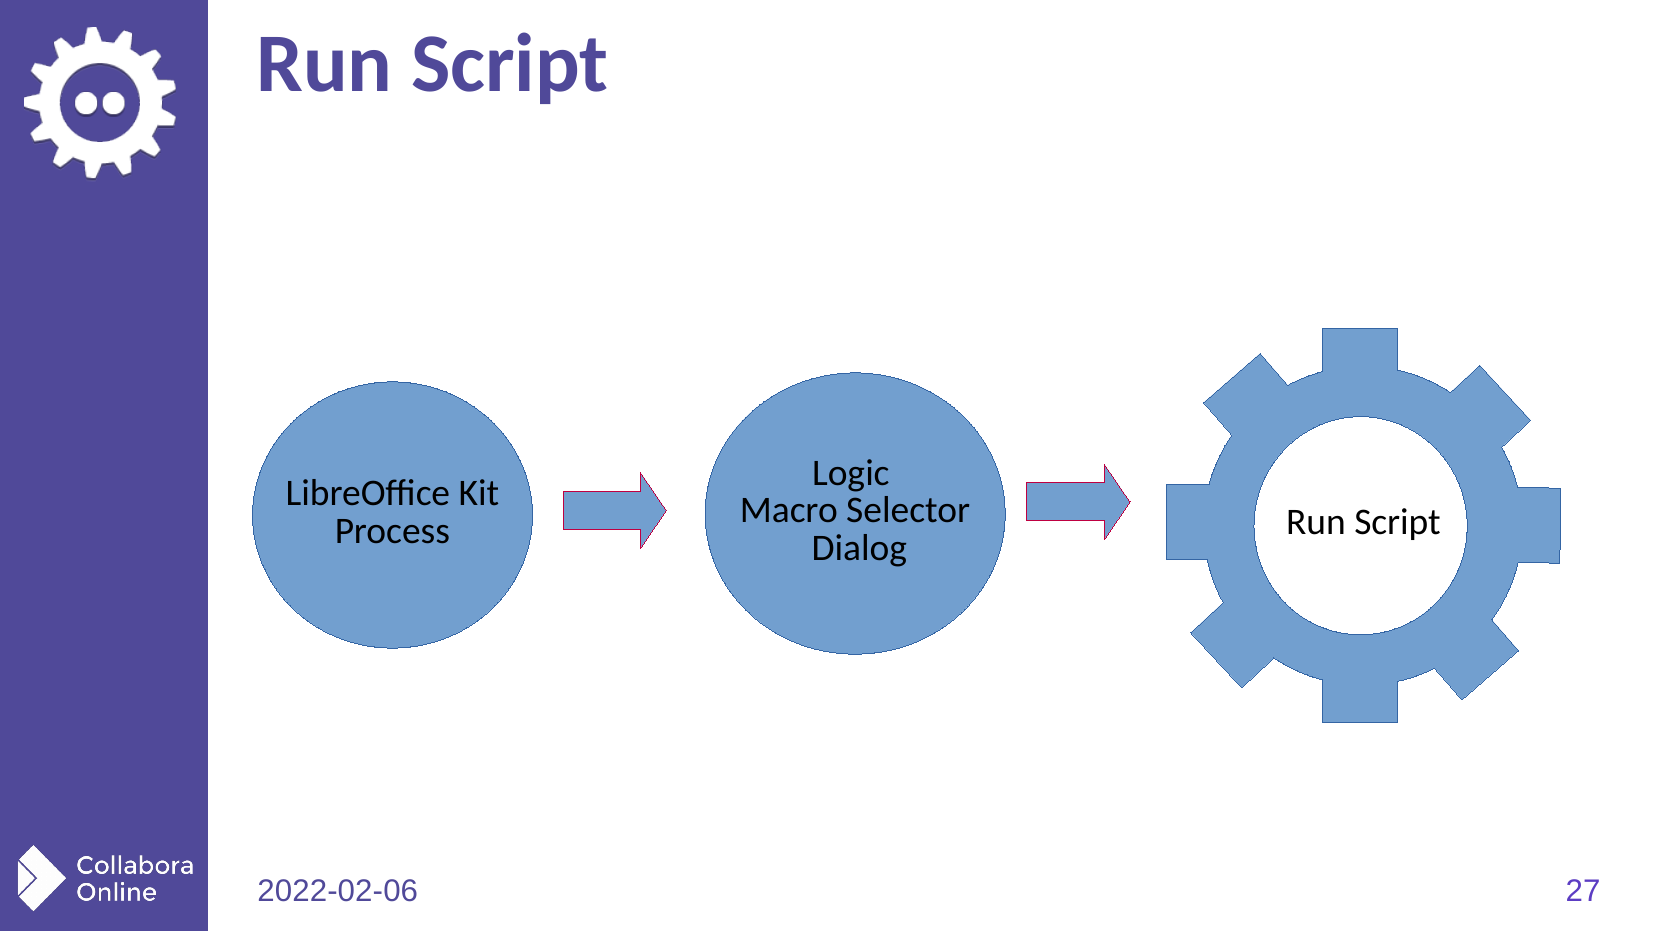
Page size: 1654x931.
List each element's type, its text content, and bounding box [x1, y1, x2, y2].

text_box Logic Macro Selector Dialog [705, 372, 1006, 655]
text_box Run Script [1166, 328, 1561, 723]
text_box LibreOffice Kit Process [252, 381, 533, 649]
picture [24, 27, 181, 182]
text_box [563, 472, 667, 549]
title Run Script [256, 0, 1636, 165]
picture [13, 840, 197, 916]
text_box [1026, 464, 1131, 540]
